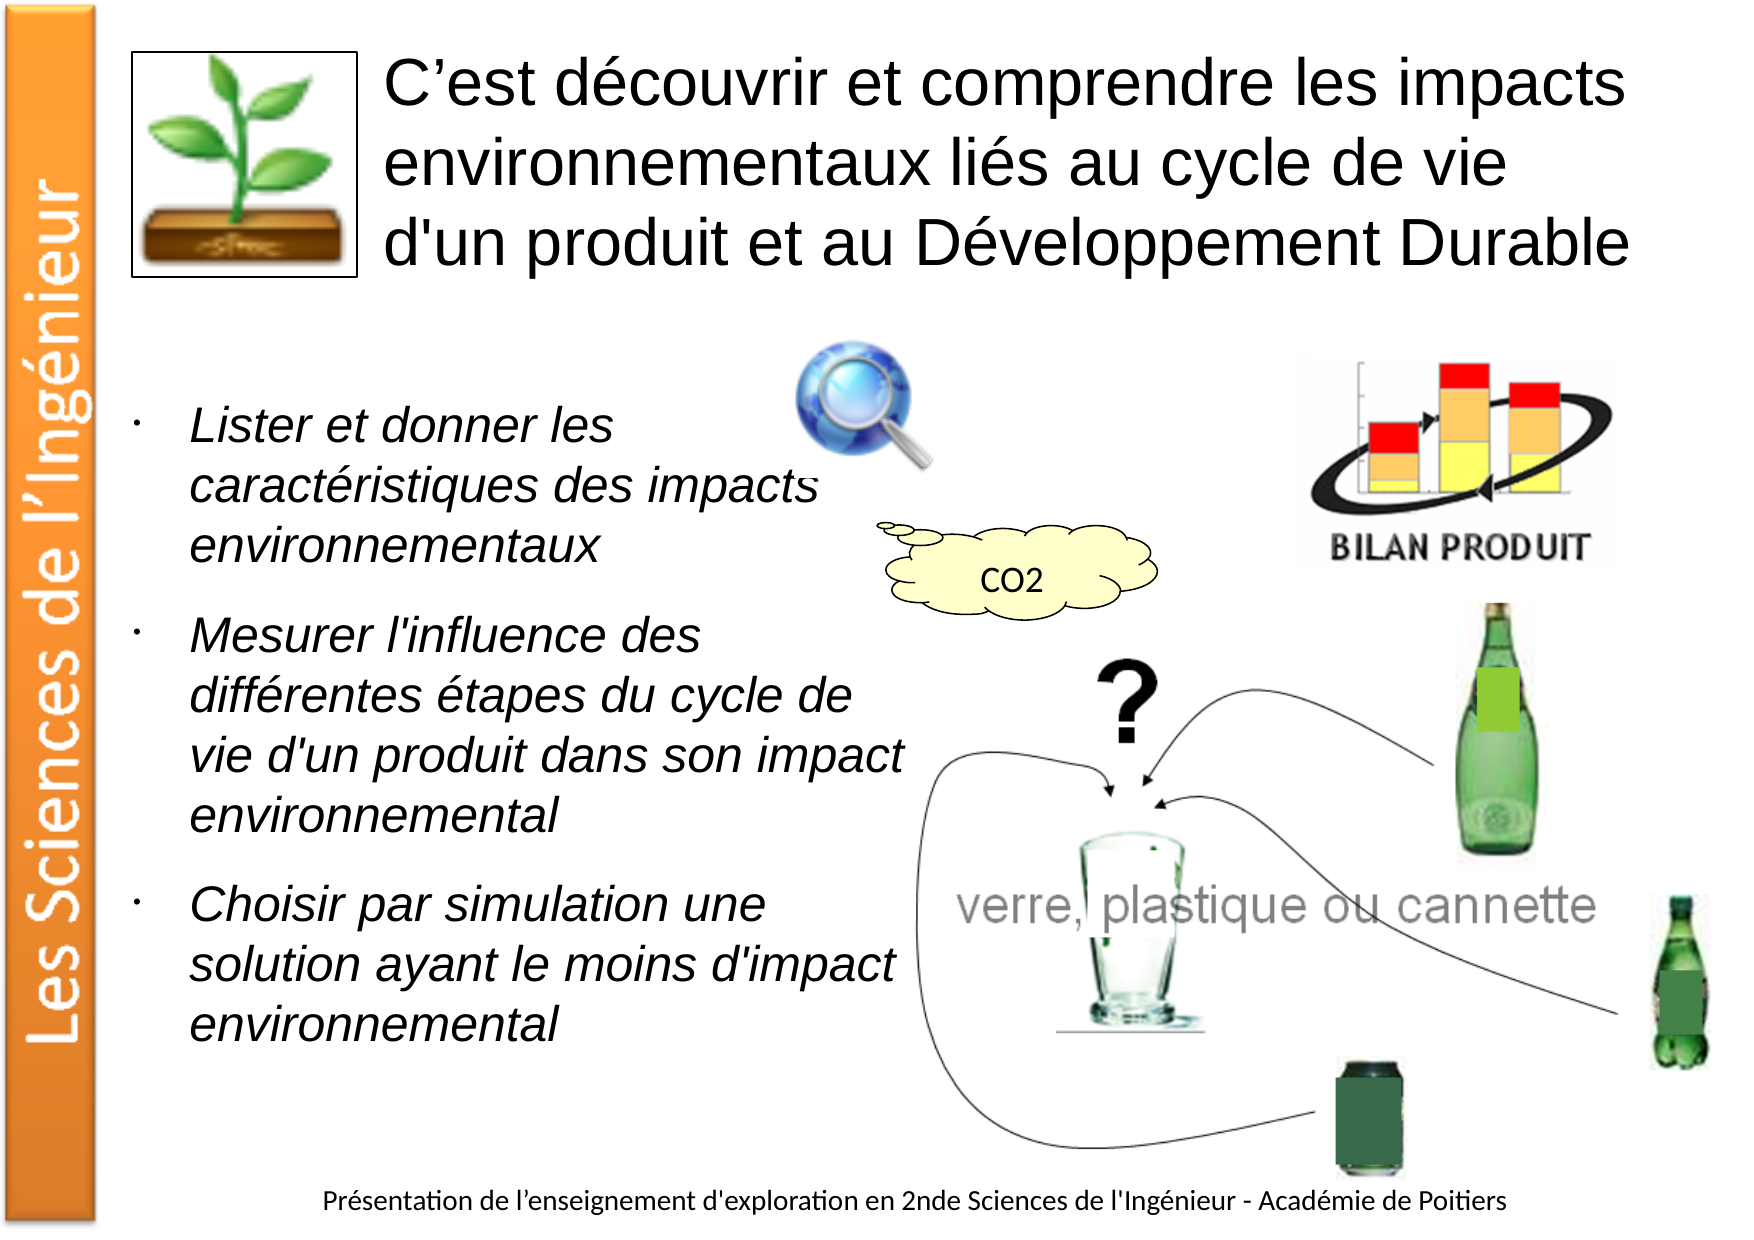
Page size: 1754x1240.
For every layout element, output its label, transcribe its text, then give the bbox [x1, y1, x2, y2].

picture [794, 336, 936, 478]
picture [915, 596, 1714, 1182]
list Lister et donner les caractéristiques des impacts environnementaux Mesurer l'influence des différentes étapes du cycle de vie d'un produit dans son impact environnemental Choisir par simulation une solution ayant le moins d'impact environnemental [118, 377, 934, 1063]
title C’est découvrir et comprendre les impacts environnementaux liés au cycle de vie d'un produit et au Développement Durable [369, 24, 1667, 287]
picture [0, 0, 110, 1235]
text_box CO2 [877, 522, 1158, 621]
picture [132, 52, 357, 277]
picture [1299, 348, 1622, 573]
text_box Présentation de l’enseignement d'exploration en 2nde Sciences de l'Ingénieur - Académie de Poitiers [147, 1173, 1684, 1240]
